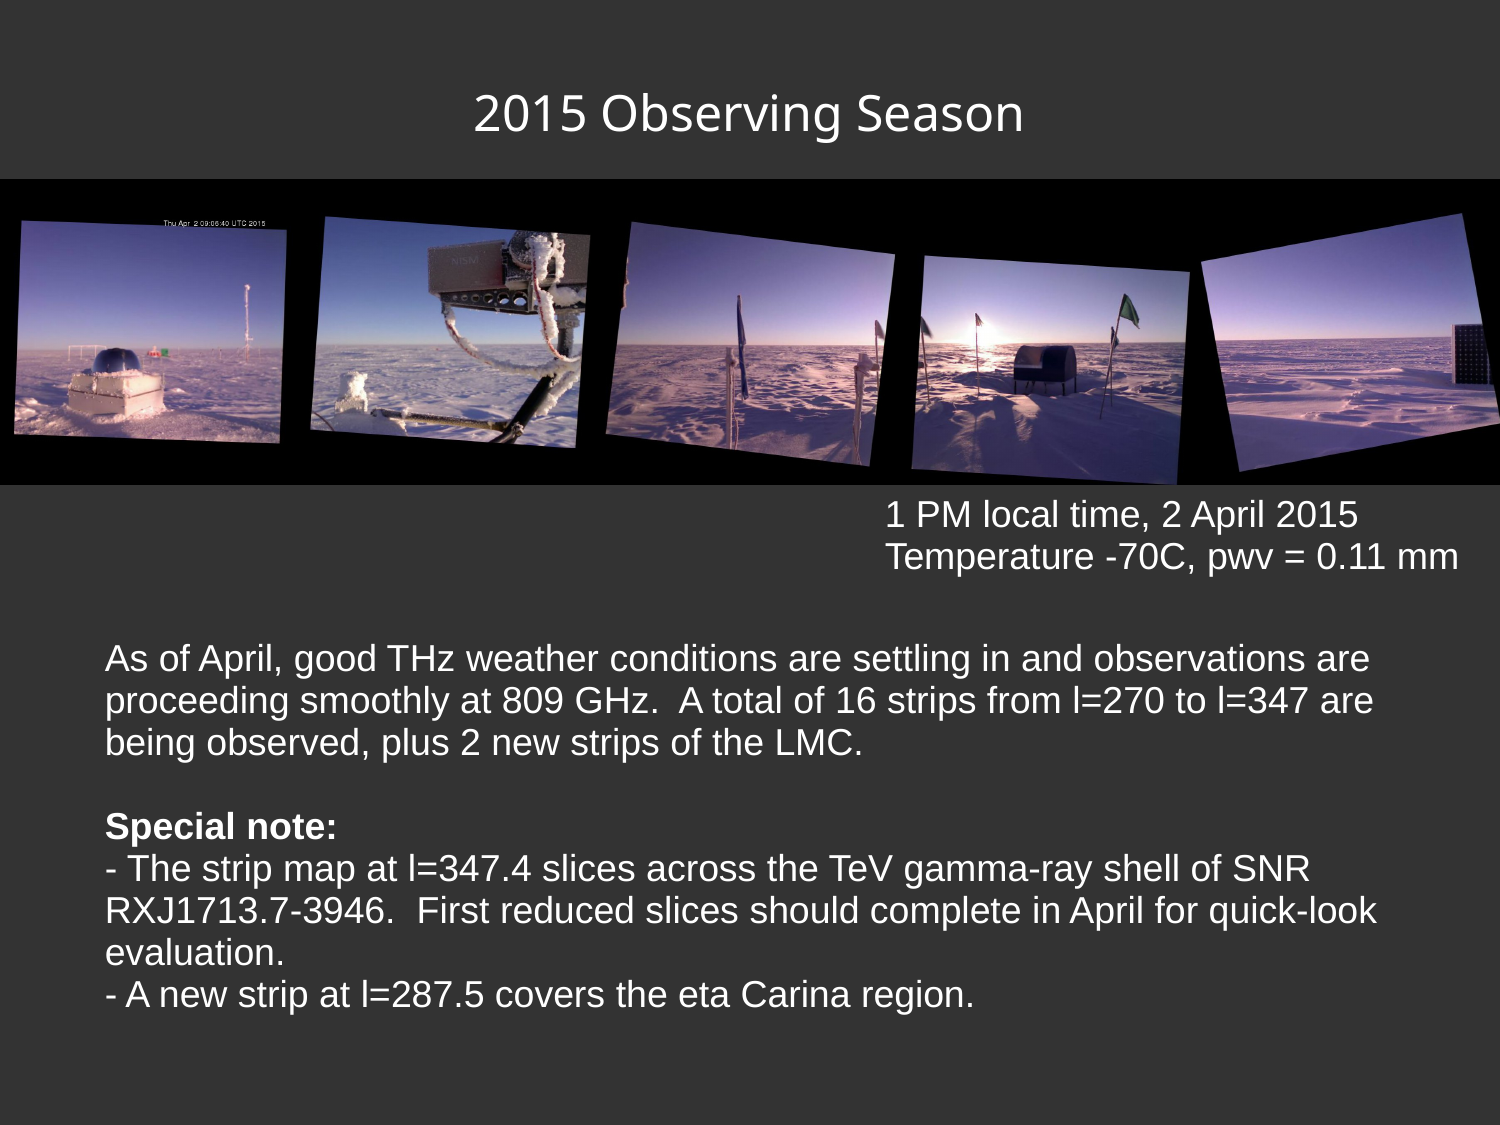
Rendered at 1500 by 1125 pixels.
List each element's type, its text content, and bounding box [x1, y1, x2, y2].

text_box As of April, good THz weather conditions are settling in and observations are proceeding smoothly at 809 GHz. A total of 16 strips from l=270 to l=347 are being observed, plus 2 new strips of the LMC. Special note: - The strip map at l=347.4 slices across the TeV gamma-ray shell of SNR RXJ1713.7-3946. First reduced slices should complete in April for quick-look evaluation. - A new strip at l=287.5 covers the eta Carina region. [90, 630, 1411, 1036]
text_box 1 PM local time, 2 April 2015 Temperature -70C, pwv = 0.11 mm [870, 486, 1475, 586]
title 2015 Observing Season [75, 75, 1425, 150]
picture [0, 179, 1500, 485]
